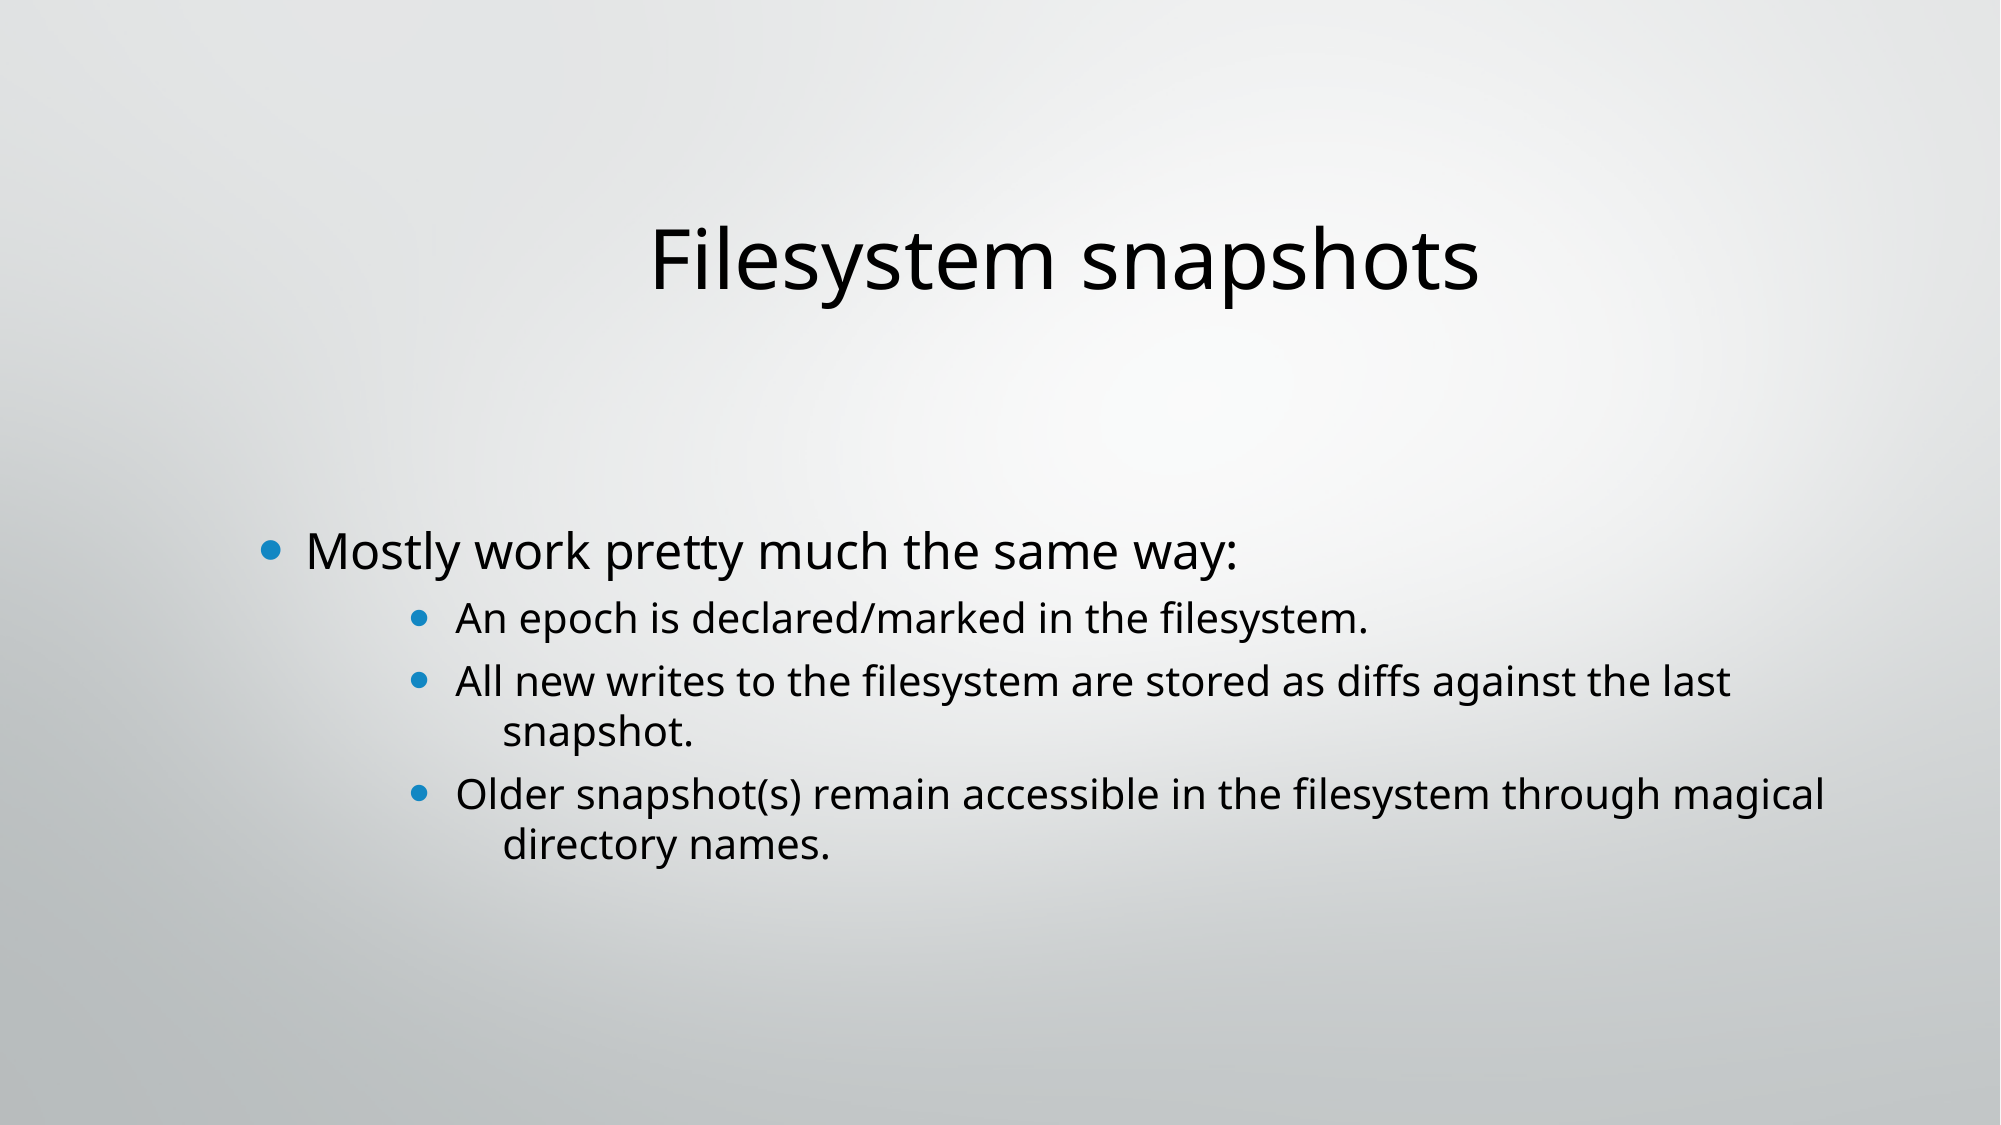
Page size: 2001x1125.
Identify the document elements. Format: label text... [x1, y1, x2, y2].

list Mostly work pretty much the same way: An epoch is declared/marked in the filesystem. All new writes to the filesystem are stored as diffs against the last snapshot. Older snapshot(s) remain accessible in the filesystem through magical directory names. [243, 437, 1887, 950]
title Filesystem snapshots [243, 112, 1887, 400]
